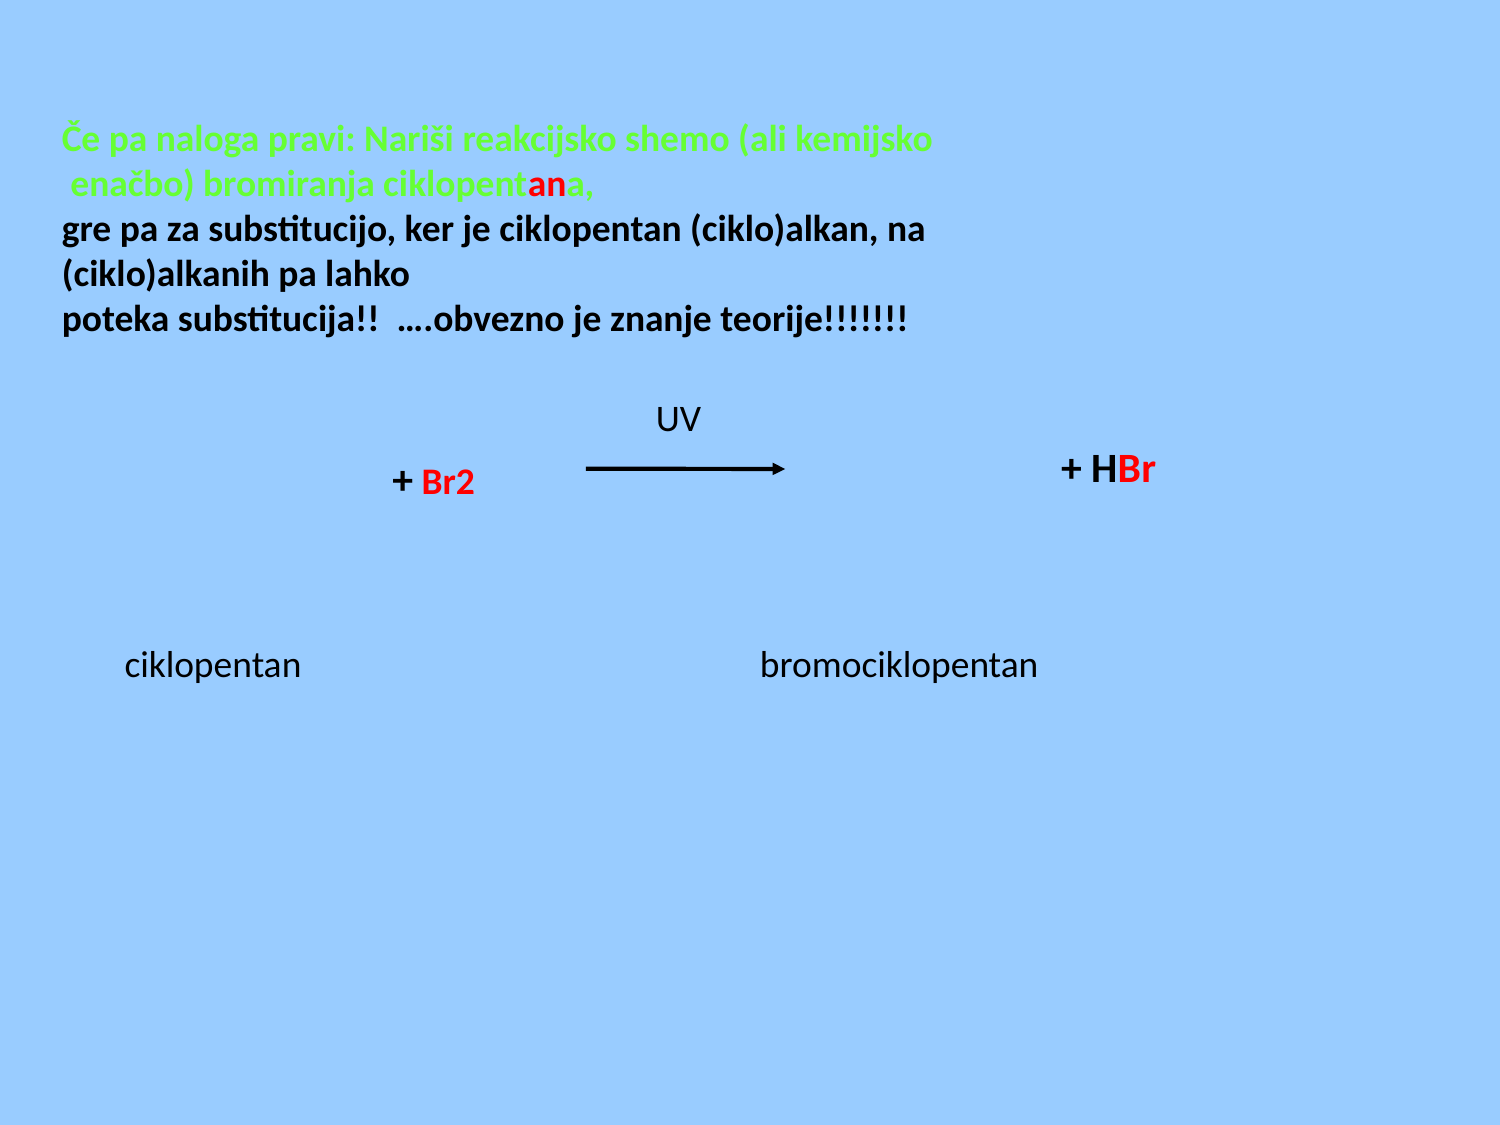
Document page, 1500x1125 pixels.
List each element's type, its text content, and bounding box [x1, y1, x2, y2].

text_box + Br2 [377, 445, 527, 511]
text_box UV [641, 386, 724, 447]
text_box Če pa naloga pravi: Nariši reakcijsko shemo (ali kemijsko enačbo) bromiranja ciklopentana, gre pa za substitucijo, ker je ciklopentan (ciklo)alkan, na (ciklo)alkanih pa lahko poteka substitucija!! ….obvezno je znanje teorije!!!!!!! [47, 106, 1453, 347]
text_box ciklopentan [109, 632, 358, 693]
text_box bromociklopentan [745, 632, 1114, 693]
text_box + HBr [1046, 433, 1213, 499]
